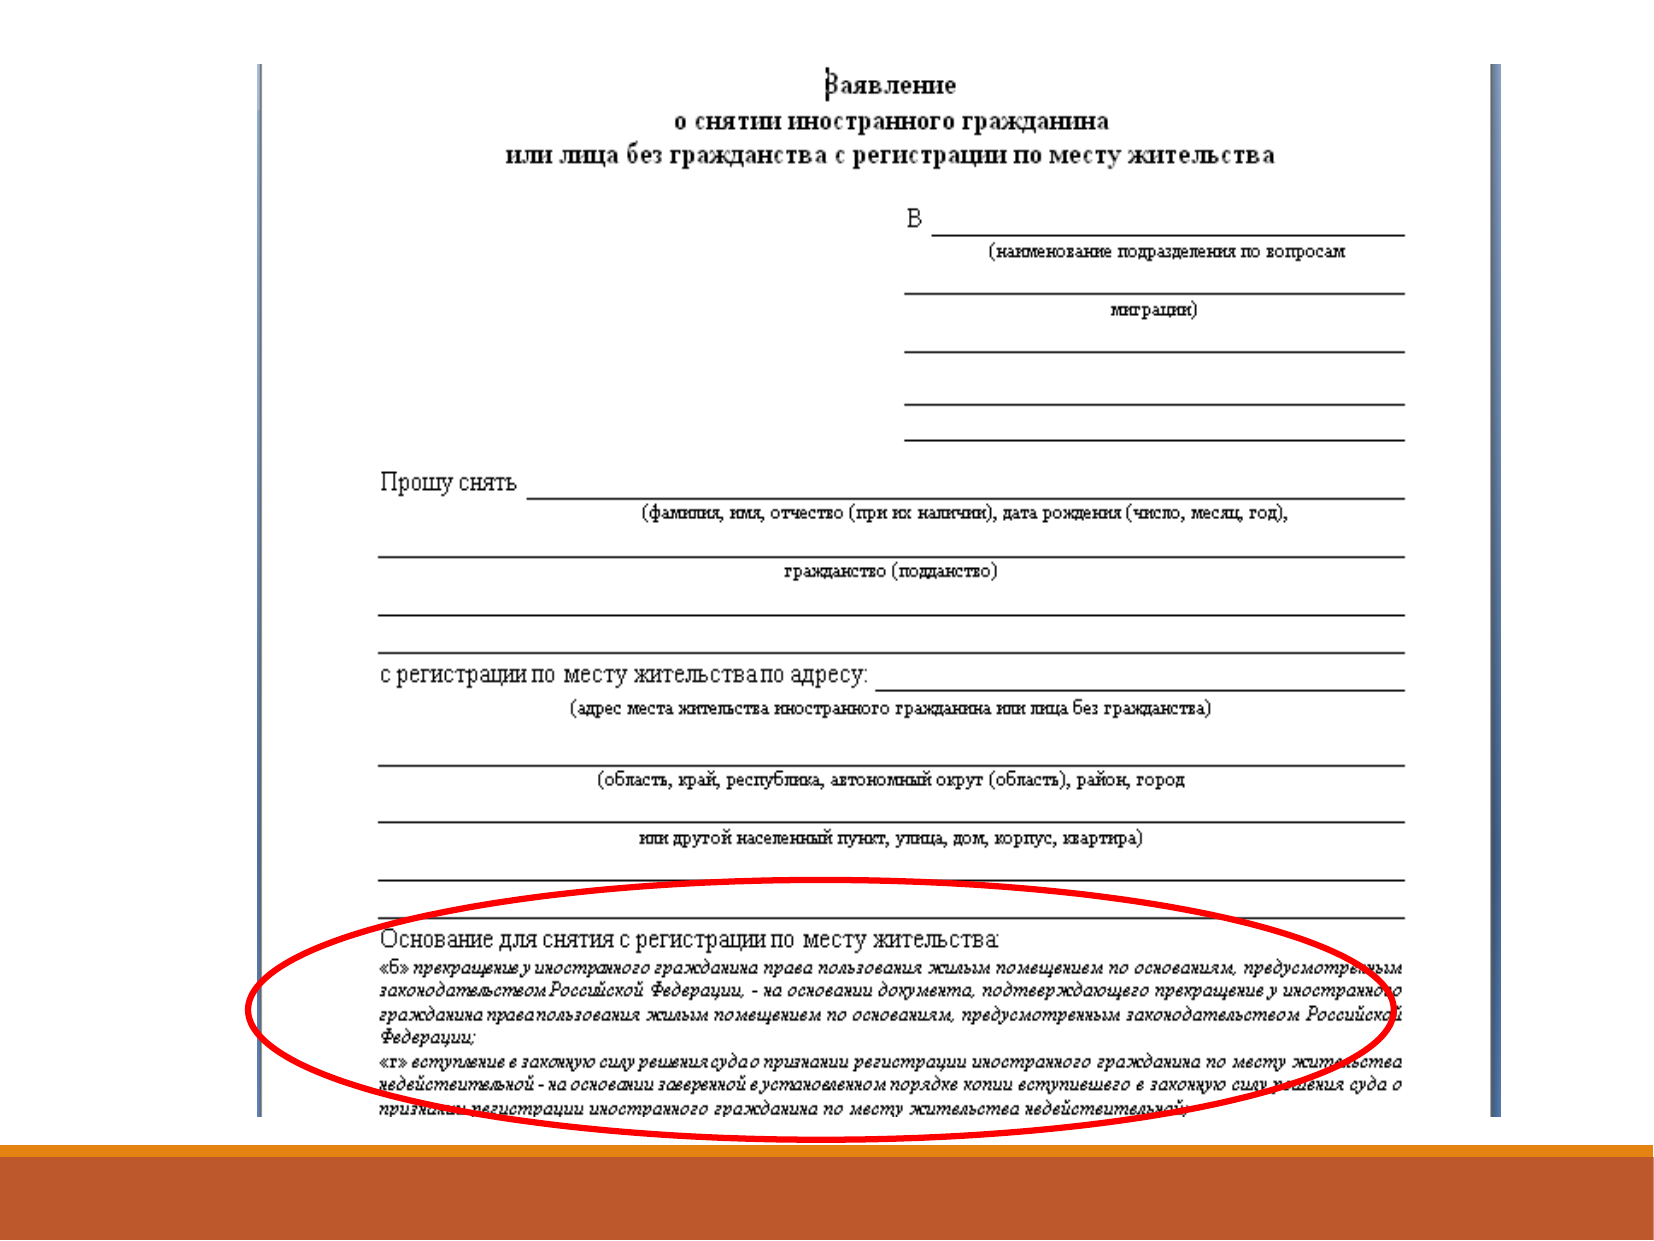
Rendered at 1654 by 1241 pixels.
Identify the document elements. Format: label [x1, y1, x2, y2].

picture [257, 64, 1501, 1117]
picture [257, 1039, 471, 1117]
picture [257, 884, 1390, 1117]
